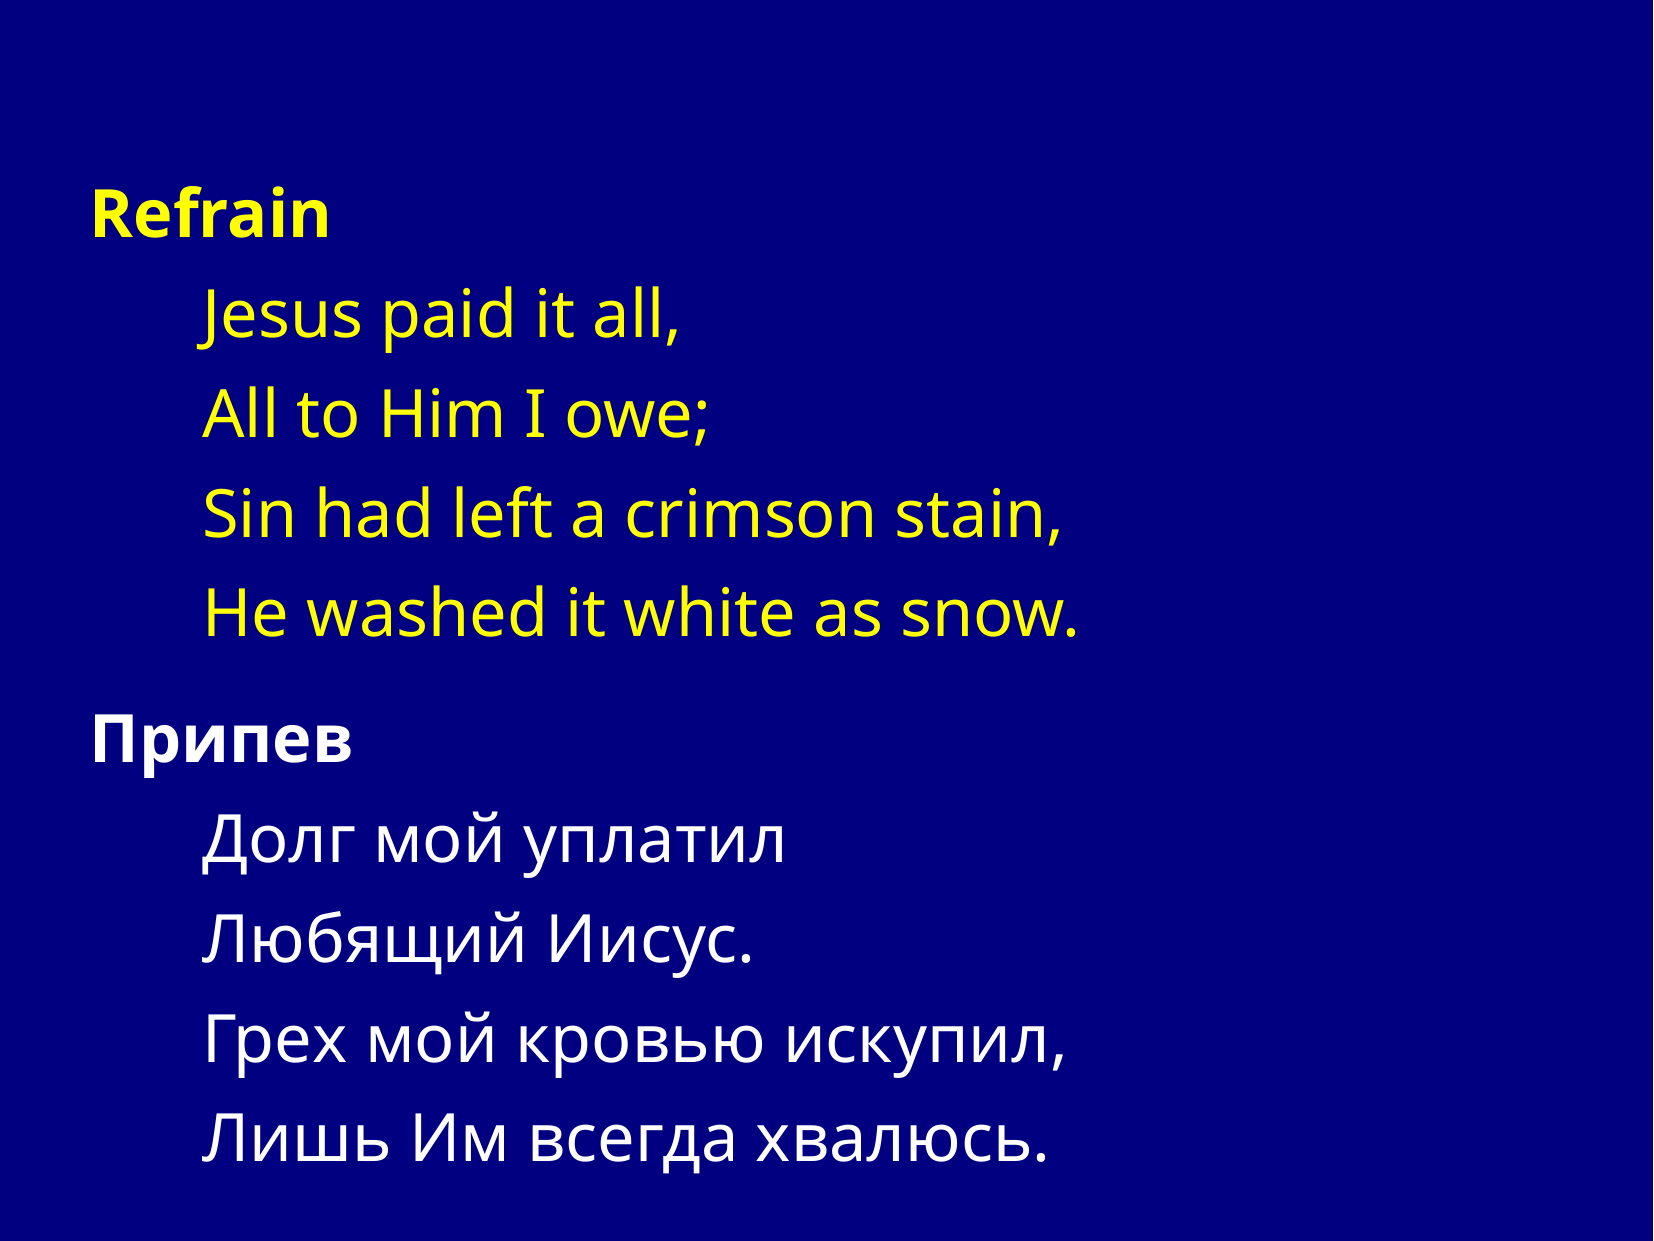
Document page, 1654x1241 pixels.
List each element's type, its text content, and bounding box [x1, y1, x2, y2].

text_box Припев Долг мой уплатил Любящий Иисус. Грех мой кровью искупил, Лишь Им всегда хвалюсь. [75, 675, 1576, 1163]
text_box Refrain Jesus paid it all, All to Him I owe; Sin had left a crimson stain, He washed it white as snow. [75, 150, 1576, 638]
